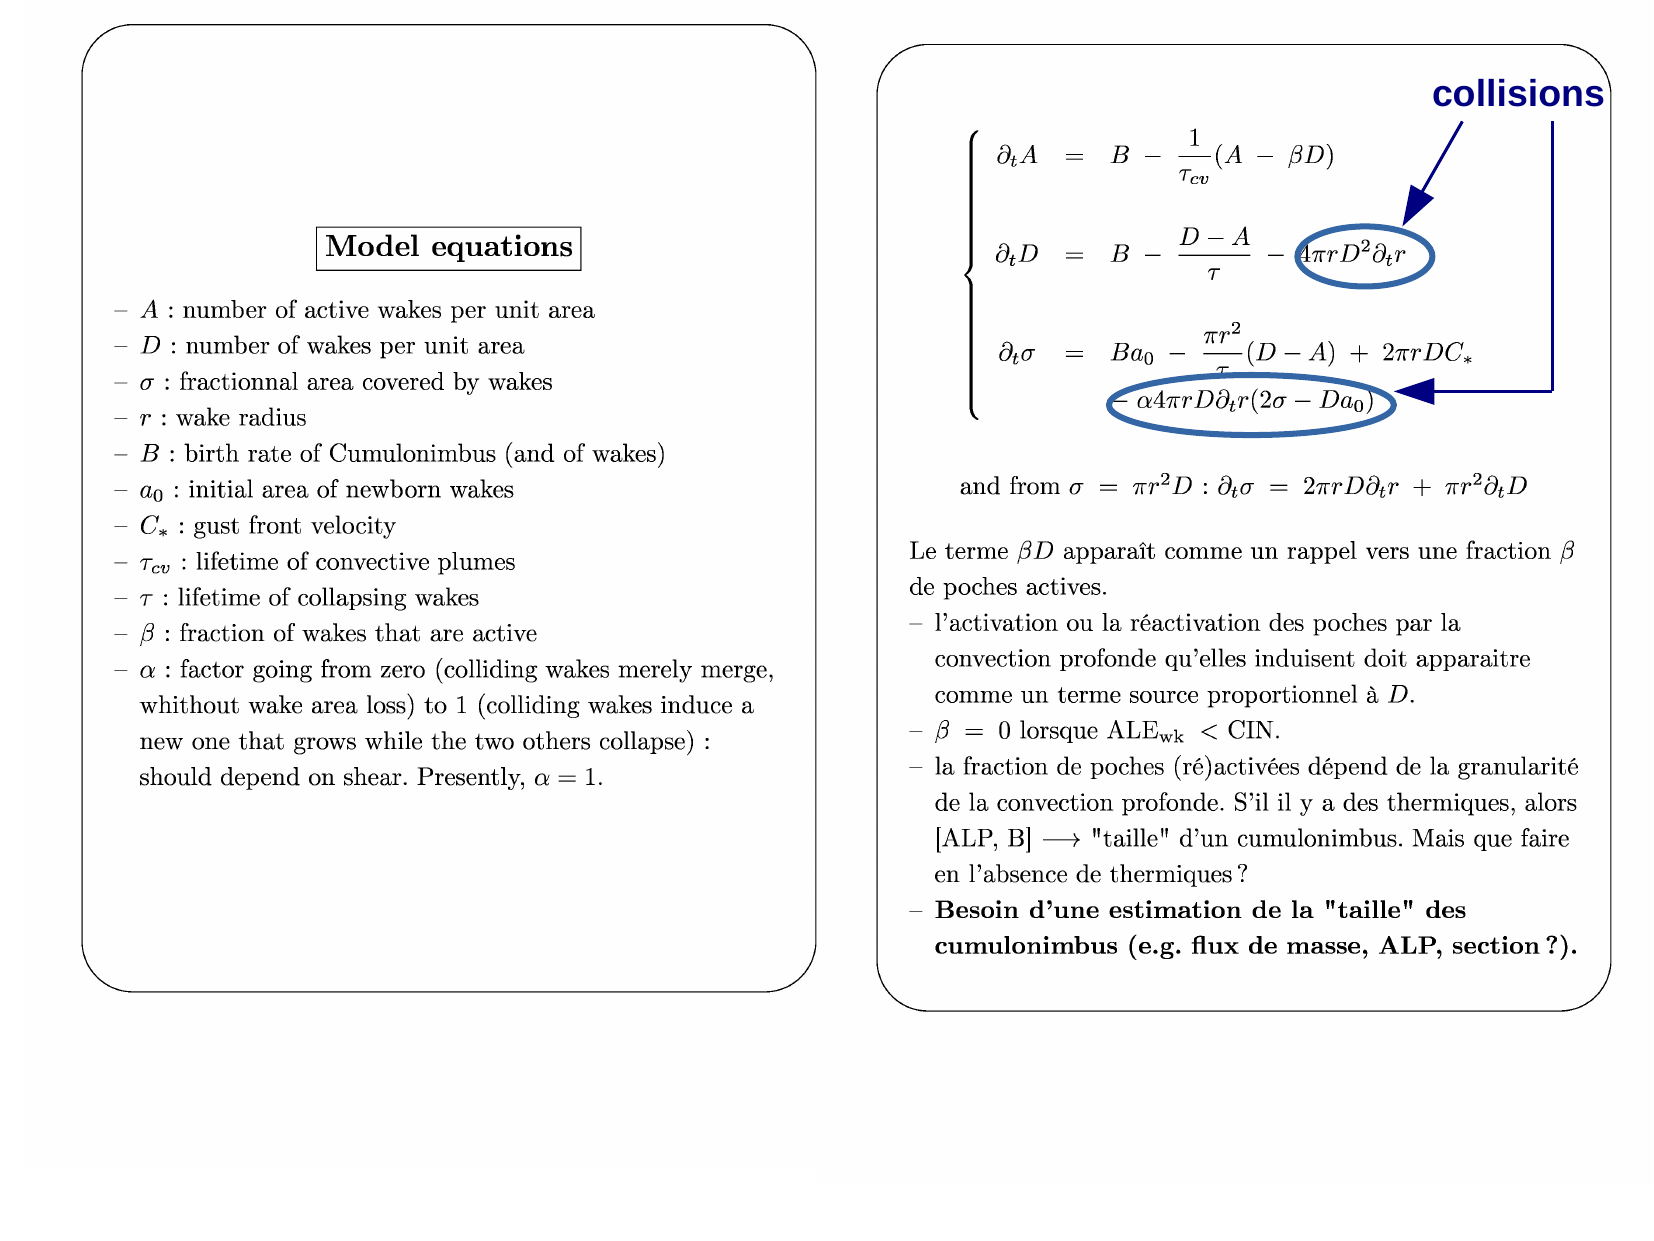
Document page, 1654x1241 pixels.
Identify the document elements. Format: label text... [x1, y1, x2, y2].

picture [22, 0, 1654, 1186]
text_box collisions [1417, 64, 1621, 122]
